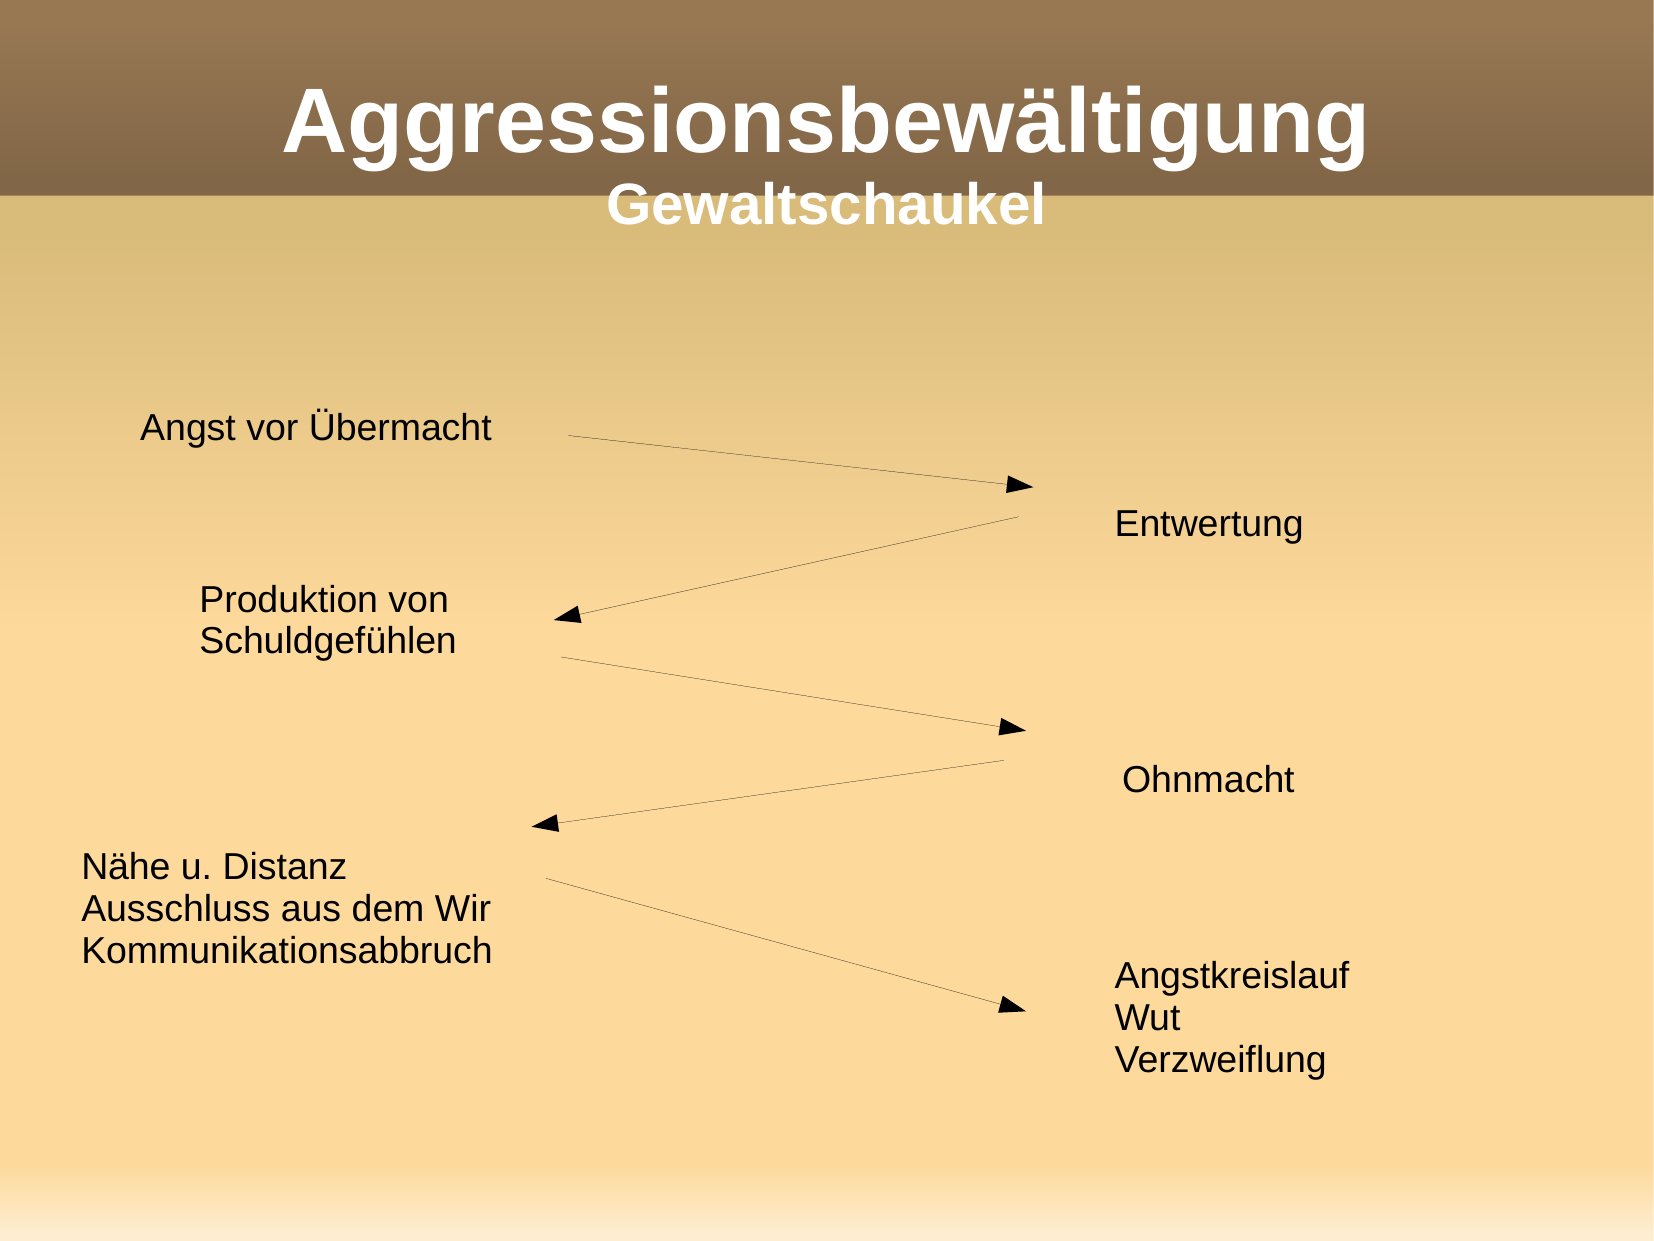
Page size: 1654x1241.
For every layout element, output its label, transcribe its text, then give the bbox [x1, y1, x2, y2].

text_box Angstkreislauf Wut Verzweiflung [1099, 947, 1440, 1172]
text_box Entwertung [1099, 494, 1329, 613]
text_box Angst vor Übermacht [125, 398, 569, 456]
text_box Ohnmacht [1107, 708, 1374, 872]
text_box Nähe u. Distanz Ausschluss aus dem Wir Kommunikationsabbruch [66, 838, 532, 980]
text_box Produktion von Schuldgefühlen [184, 570, 672, 672]
title Aggressionsbewältigung Gewaltschaukel [82, 56, 1571, 250]
picture [0, 0, 1654, 1241]
